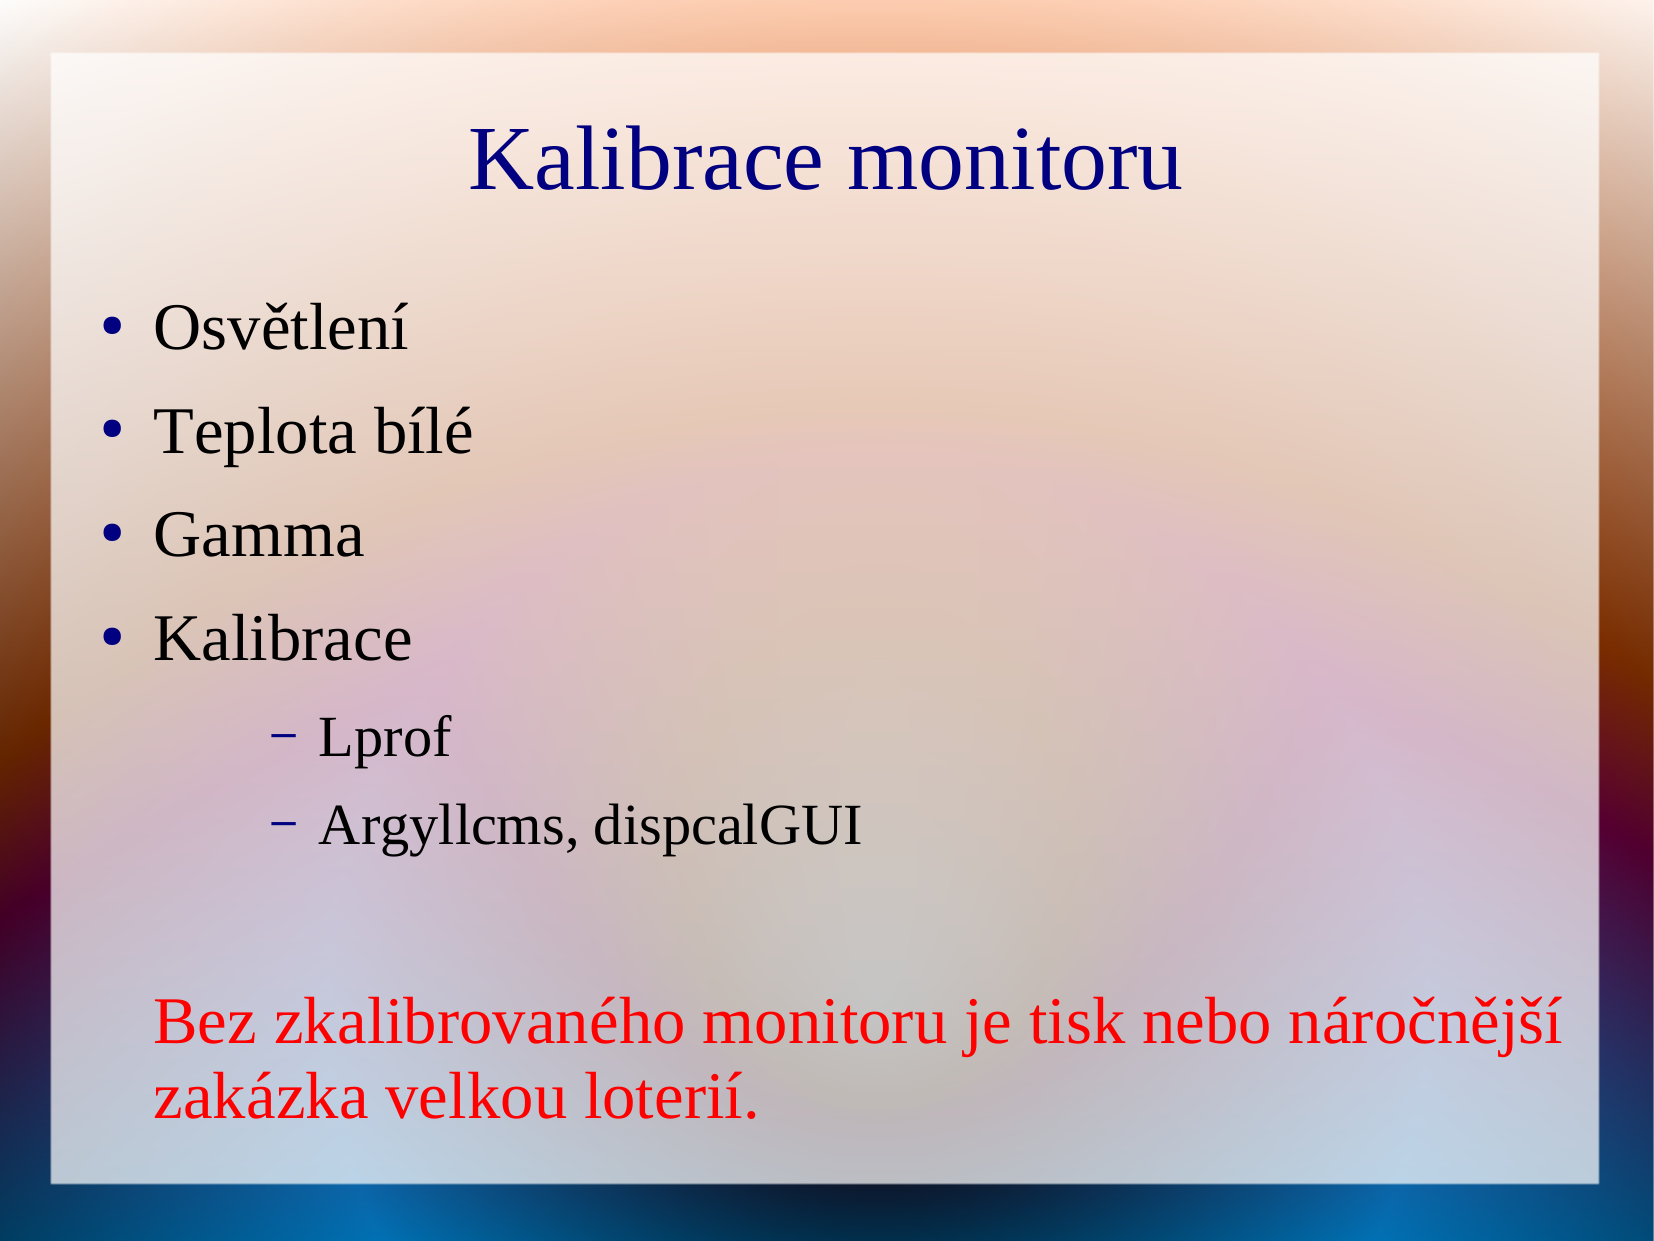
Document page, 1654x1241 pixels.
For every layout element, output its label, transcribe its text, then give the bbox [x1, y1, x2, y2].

title Kalibrace monitoru [82, 62, 1571, 256]
list Osvětlení Teplota bílé Gamma Kalibrace Lprof Argyllcms, dispcalGUI Bez zkalibrovaného monitoru je tisk nebo náročnější zakázka velkou loterií. [82, 290, 1571, 1133]
picture [0, 0, 1654, 1241]
